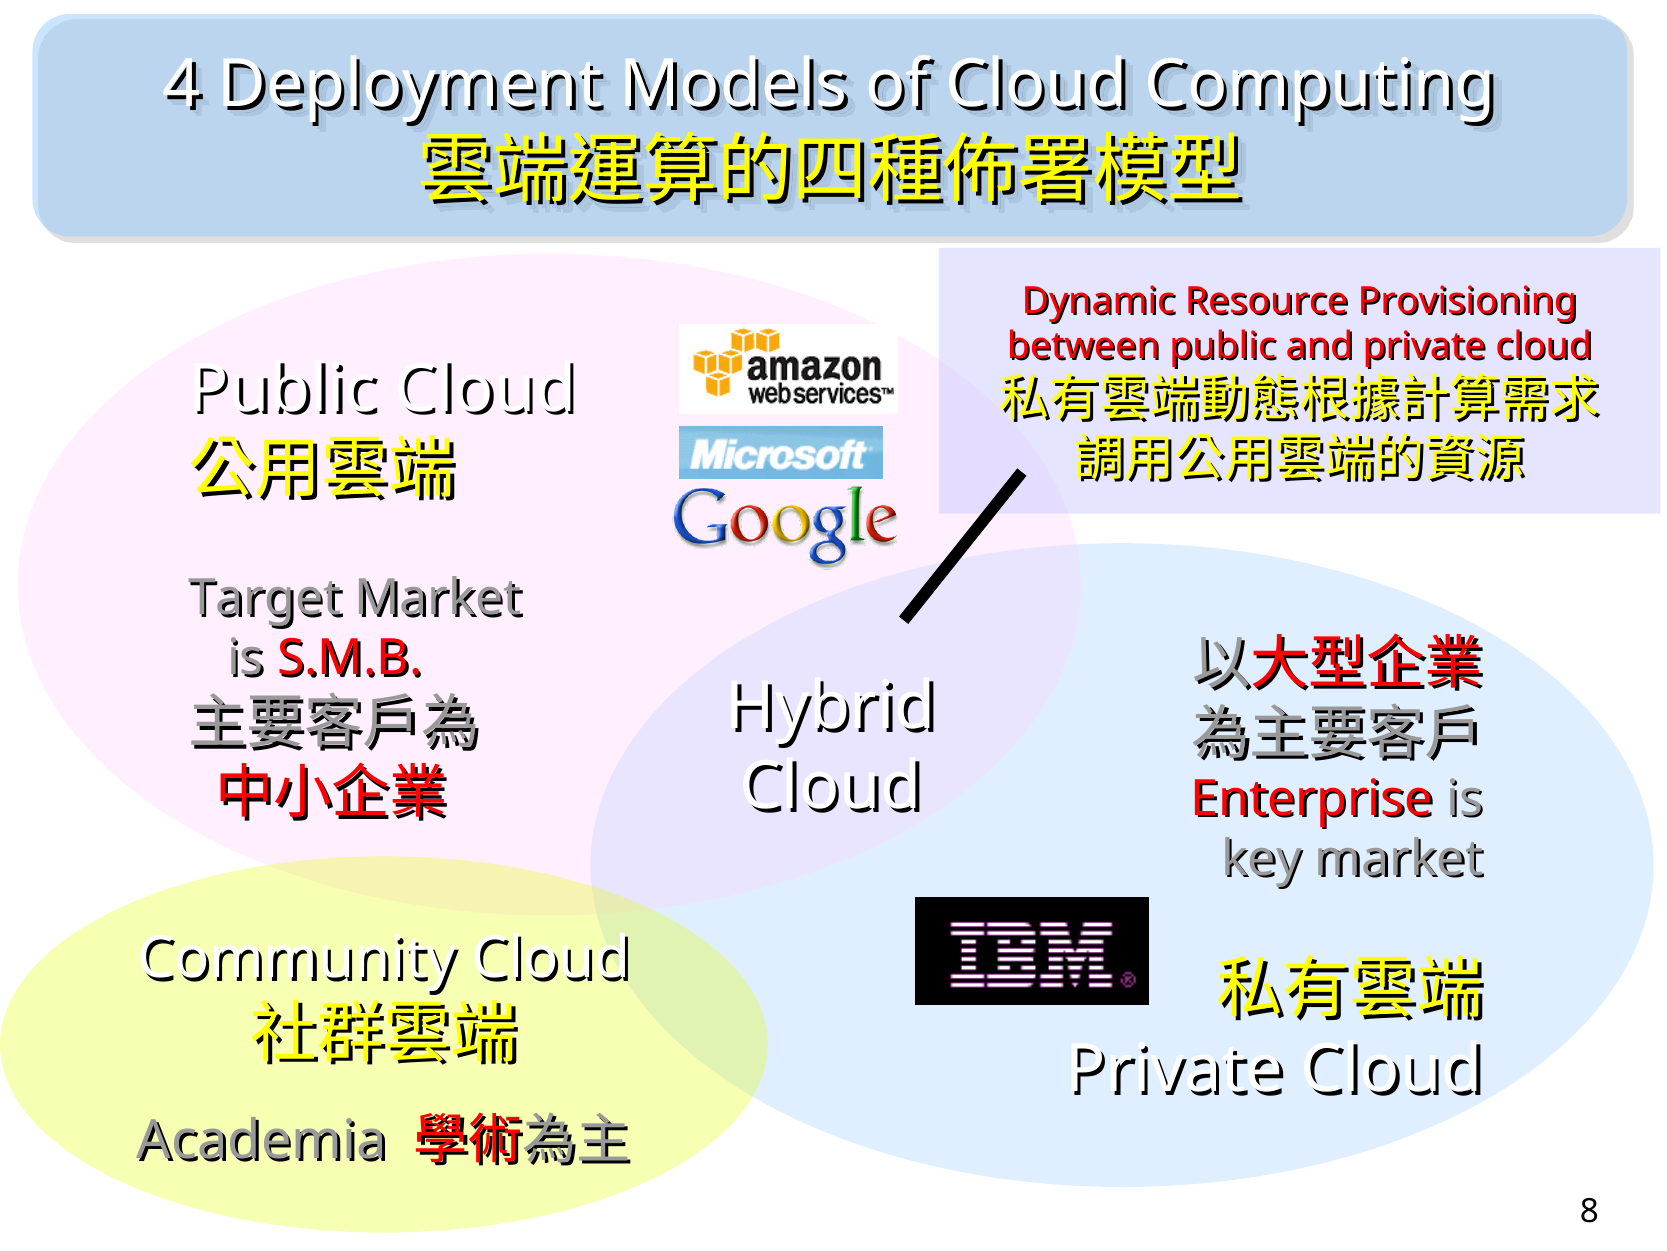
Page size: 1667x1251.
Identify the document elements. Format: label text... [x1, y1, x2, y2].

text_box Dynamic Resource Provisioning between public and private cloud 私有雲端動態根據計算需求 調用公用雲端的資源 [938, 247, 1661, 514]
text_box Public Cloud 公用雲端 Target Market is S.M.B. 主要客戶為 中小企業 [17, 253, 1081, 909]
picture [915, 897, 1149, 1005]
text_box Community Cloud 社群雲端 Academia 學術為主 [0, 856, 768, 1233]
picture [679, 324, 898, 414]
text_box Hybrid Cloud [569, 654, 1093, 830]
picture [679, 426, 883, 479]
text_box 4 Deployment Models of Cloud Computing 雲端運算的四種佈署模型 [32, 14, 1628, 237]
picture [667, 484, 904, 571]
text_box 以大型企業 為主要客戶 Enterprise is key market 私有雲端 Private Cloud [653, 543, 1654, 1188]
